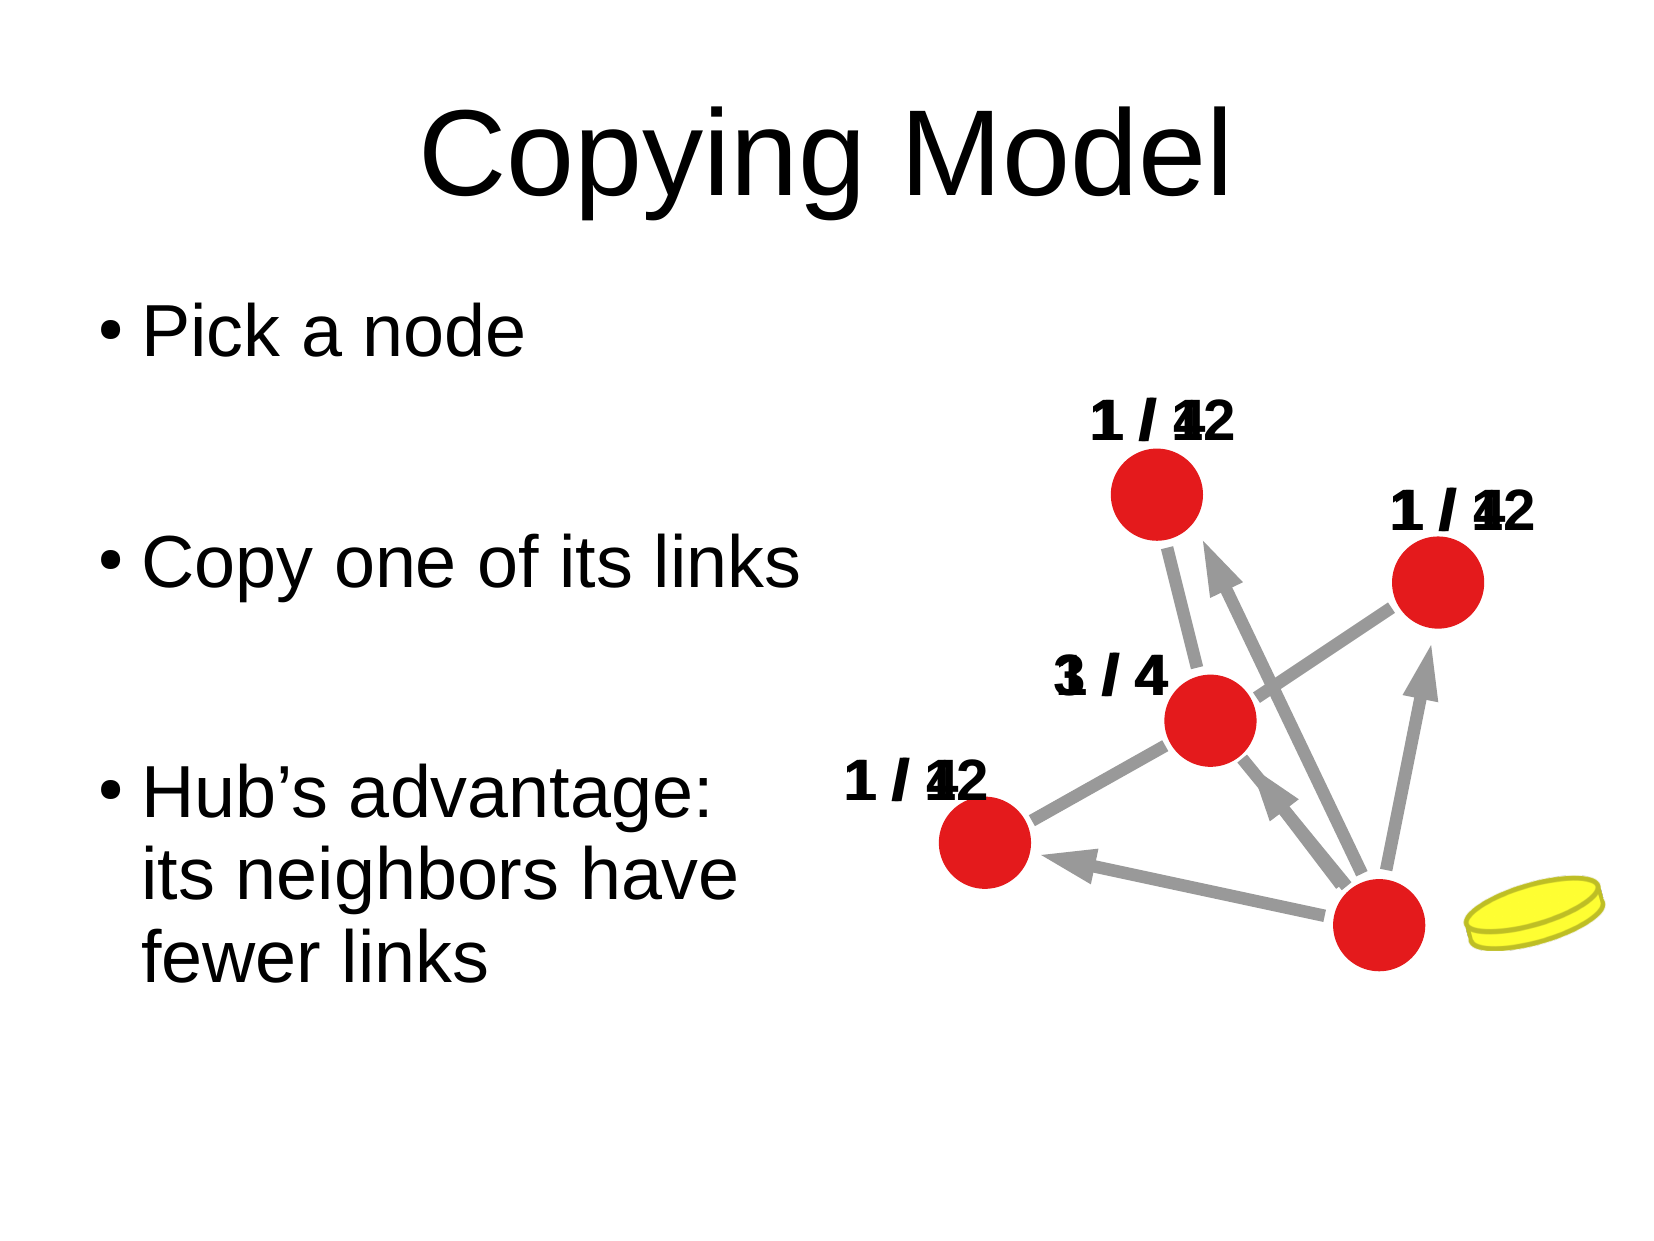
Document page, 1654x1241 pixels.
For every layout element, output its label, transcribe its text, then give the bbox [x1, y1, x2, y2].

text_box [1110, 451, 1204, 541]
text_box [1392, 541, 1485, 629]
list Pick a node Copy one of its links Hub’s advantage: its neighbors have fewer links [82, 290, 809, 1010]
text_box 1 / 12 [1075, 380, 1252, 451]
text_box [1333, 879, 1426, 972]
text_box [1164, 674, 1257, 767]
text_box 1 / 12 [828, 740, 1005, 811]
picture [1463, 875, 1606, 951]
text_box [938, 801, 1032, 889]
text_box 3 / 4 [1038, 635, 1182, 706]
text_box 1 / 12 [1375, 470, 1552, 541]
title Copying Model [82, 49, 1571, 257]
